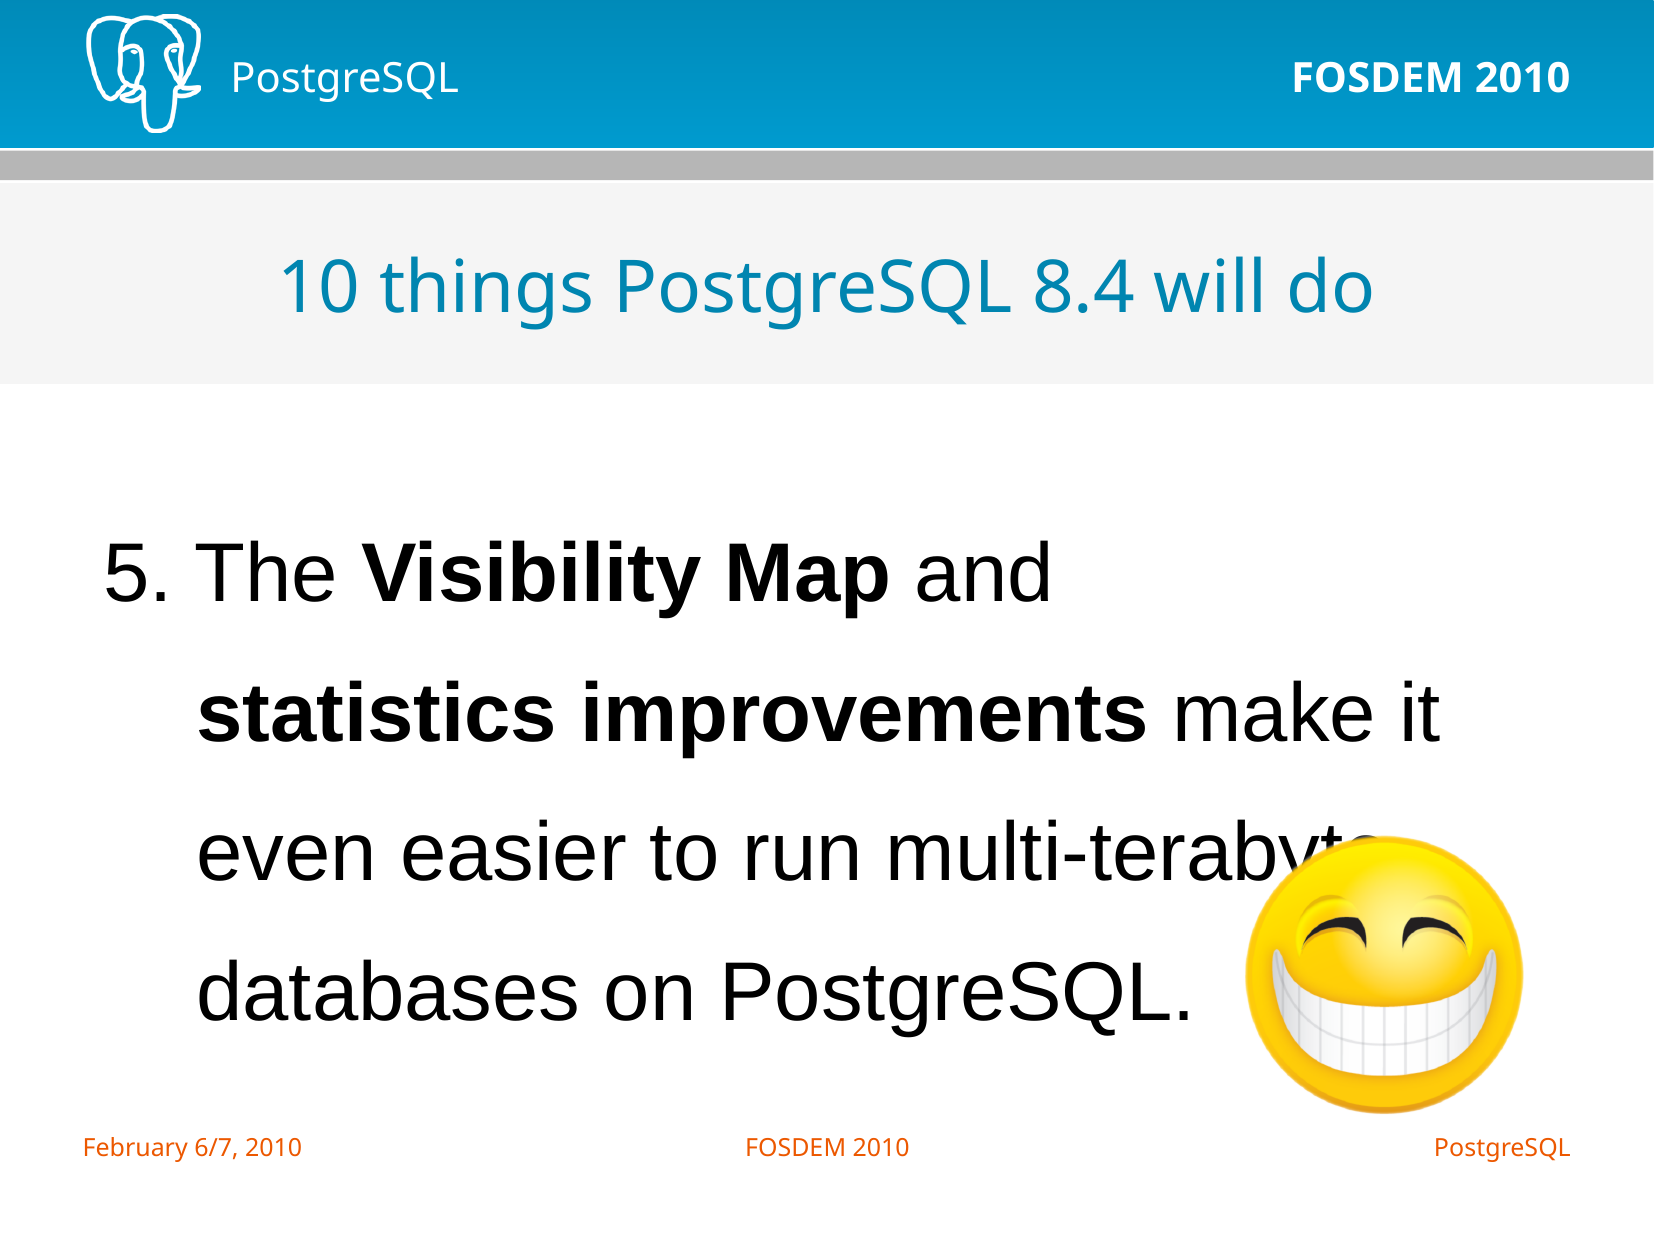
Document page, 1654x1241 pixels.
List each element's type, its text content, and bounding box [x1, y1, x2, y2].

picture [87, 15, 200, 132]
title 10 things PostgreSQL 8.4 will do [82, 208, 1571, 362]
picture [1240, 830, 1536, 1123]
text_box 5. The Visibility Map and statistics improvements make it even easier to run multi-terabyte databases on PostgreSQL. [88, 472, 1536, 999]
